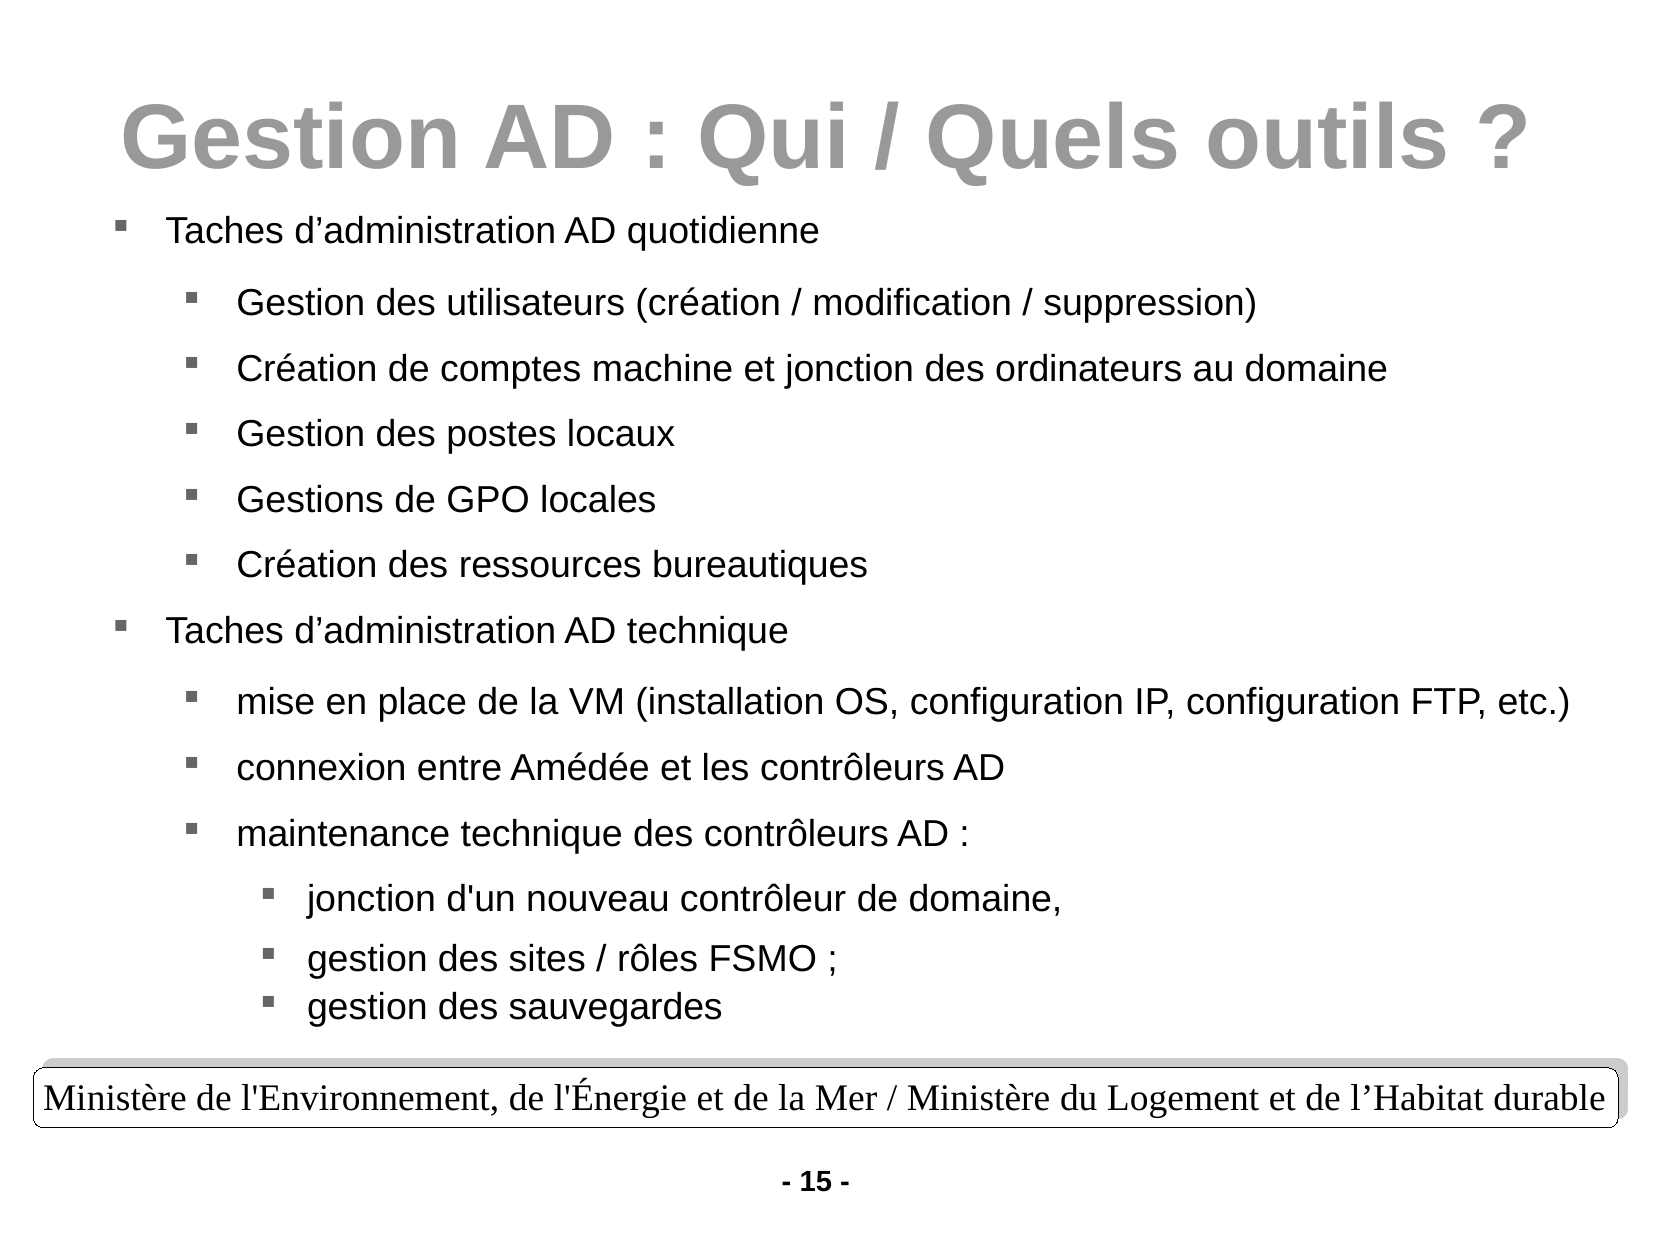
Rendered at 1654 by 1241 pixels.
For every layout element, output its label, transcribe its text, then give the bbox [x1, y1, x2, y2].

list Taches d’administration AD quotidienne Gestion des utilisateurs (création / modification / suppression) Création de comptes machine et jonction des ordinateurs au domaine Gestion des postes locaux Gestions de GPO locales Création des ressources bureautiques Taches d’administration AD technique mise en place de la VM (installation OS, configuration IP, configuration FTP, etc.) connexion entre Amédée et les contrôleurs AD maintenance technique des contrôleurs AD : jonction d'un nouveau contrôleur de domaine, gestion des sites / rôles FSMO ; gestion des sauvegardes [94, 210, 1607, 1028]
title Gestion AD : Qui / Quels outils ? [82, 49, 1571, 225]
